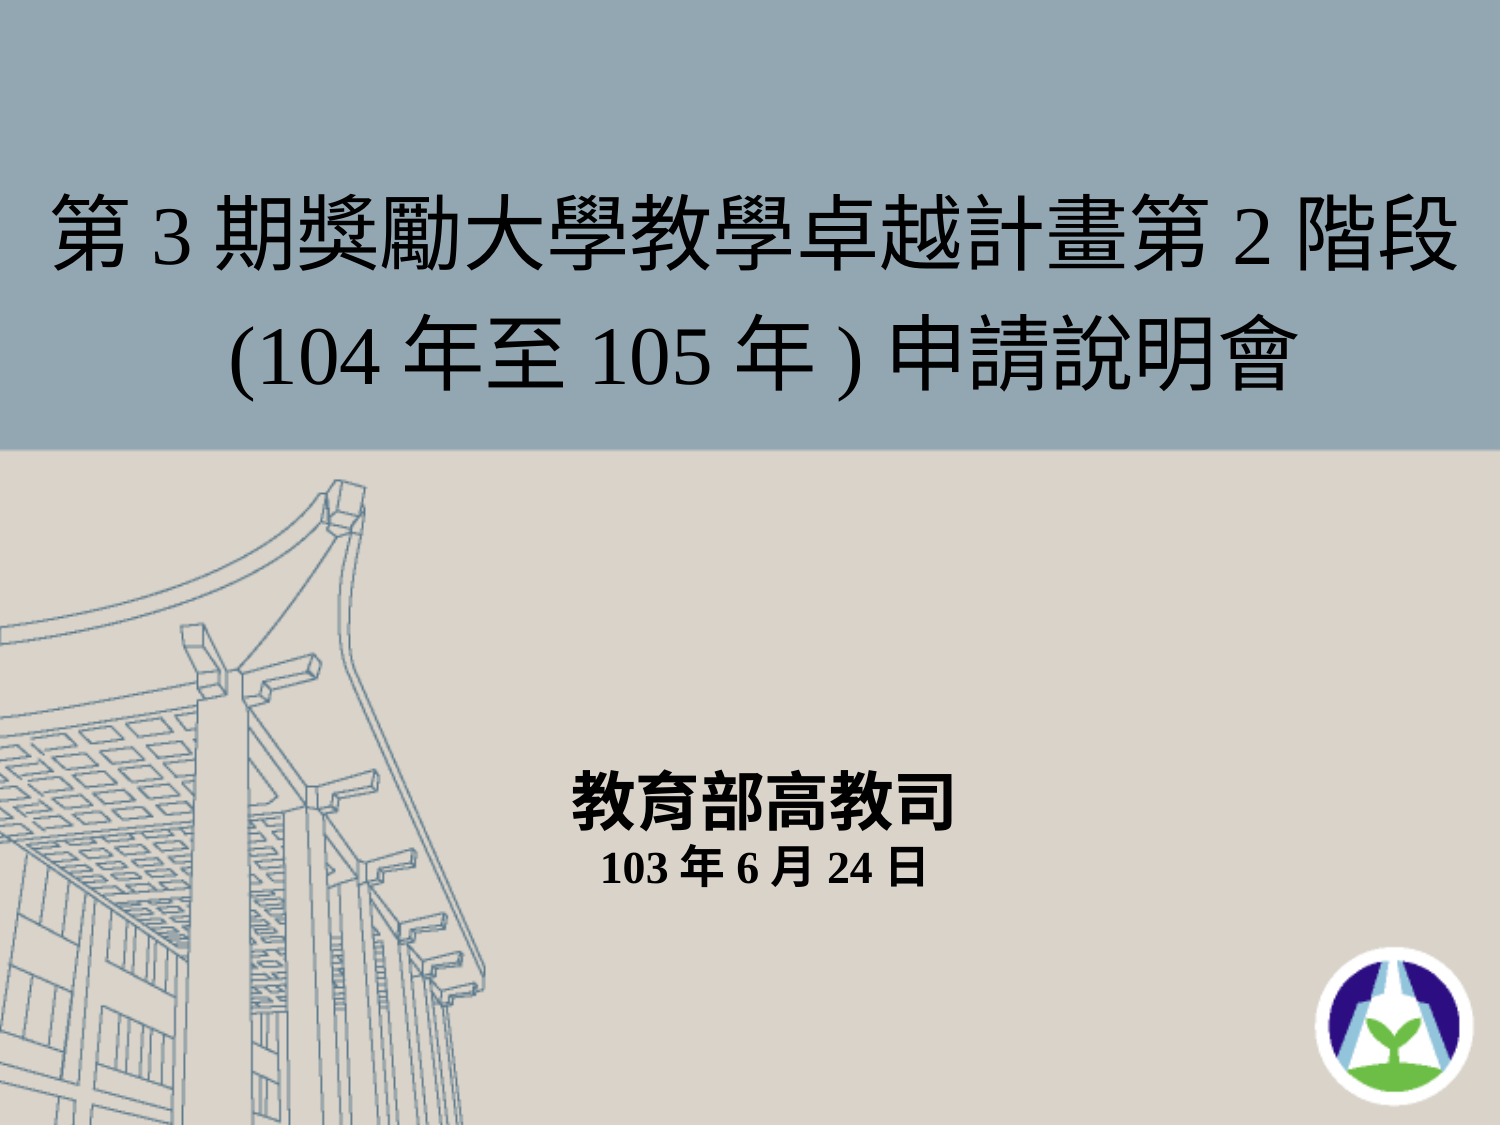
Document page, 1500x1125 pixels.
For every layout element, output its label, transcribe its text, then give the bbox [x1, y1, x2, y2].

title 第3期獎勵大學教學卓越計畫第2階段(104年至105年)申請說明會 [29, 68, 1500, 409]
subtitle 教育部高教司 103年6月24日 [239, 774, 1290, 905]
picture [0, 0, 1500, 1125]
